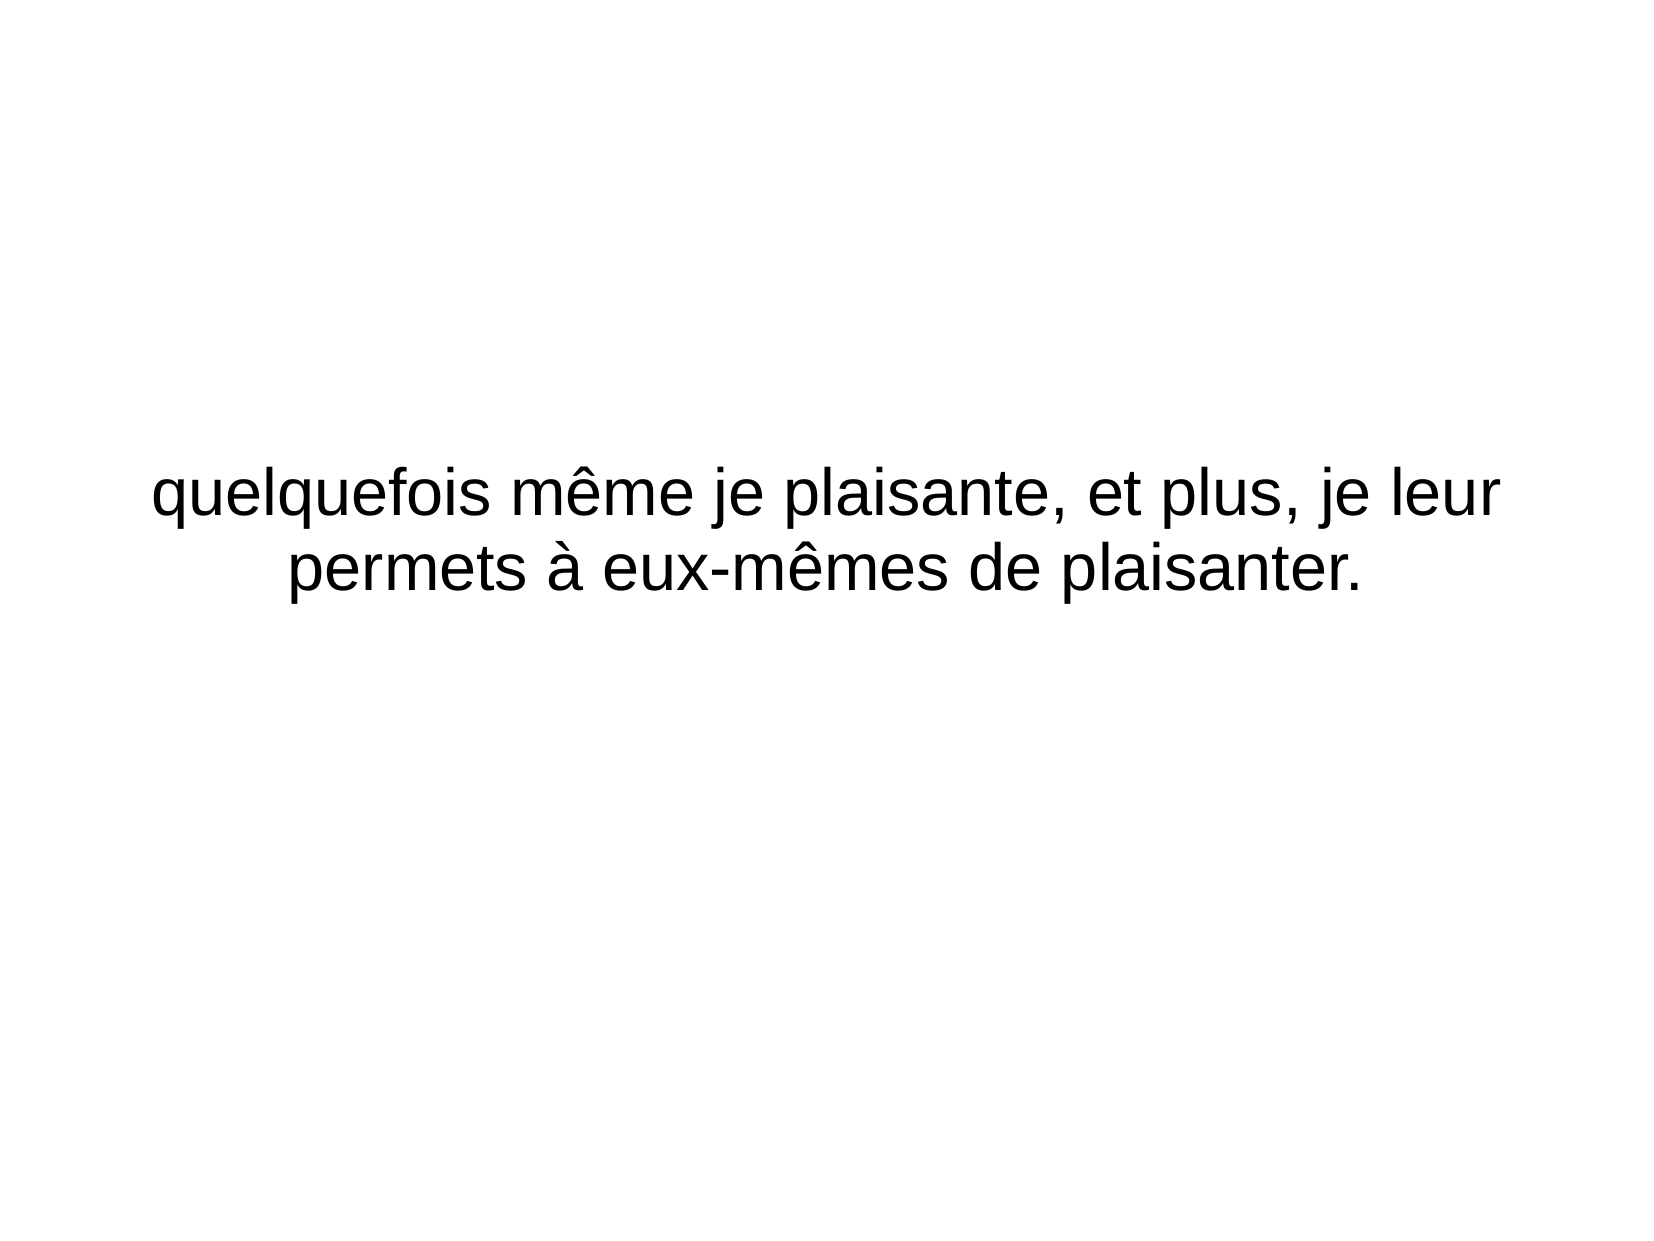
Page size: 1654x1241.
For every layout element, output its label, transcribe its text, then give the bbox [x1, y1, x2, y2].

subtitle quelquefois même je plaisante, et plus, je leur permets à eux-mêmes de plaisanter. [82, 49, 1571, 1010]
